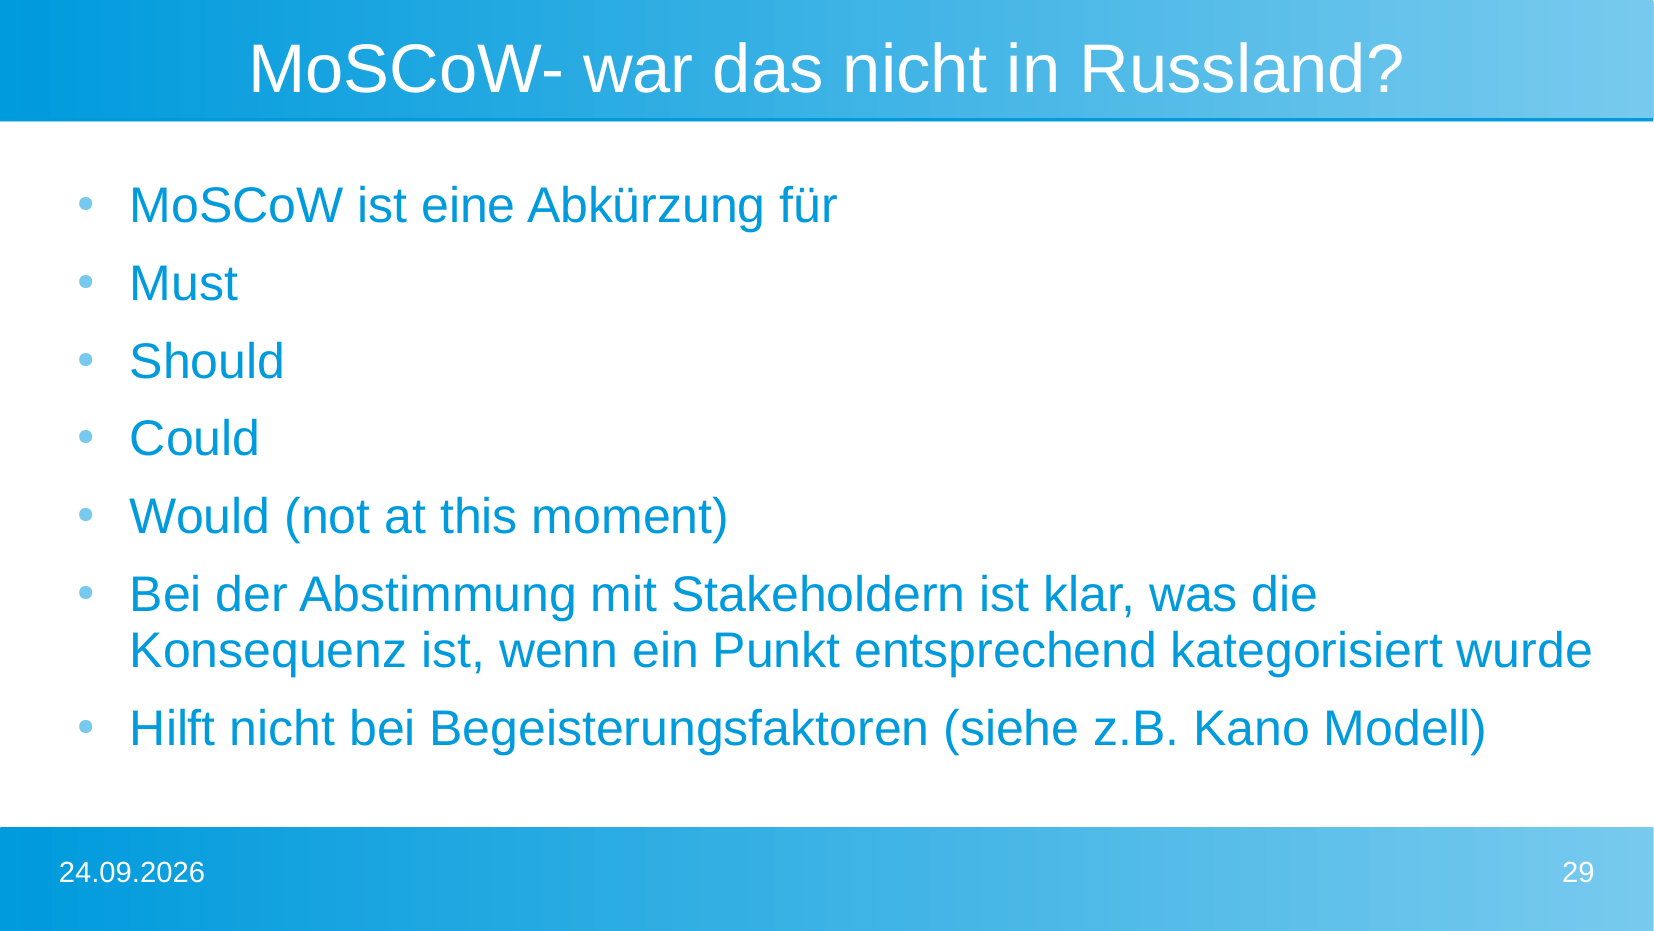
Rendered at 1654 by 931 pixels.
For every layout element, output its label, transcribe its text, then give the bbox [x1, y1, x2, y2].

title MoSCoW- war das nicht in Russland? [59, 29, 1595, 108]
list MoSCoW ist eine Abkürzung für Must Should Could Would (not at this moment) Bei der Abstimmung mit Stakeholdern ist klar, was die Konsequenz ist, wenn ein Punkt entsprechend kategorisiert wurde Hilft nicht bei Begeisterungsfaktoren (siehe z.B. Kano Modell) [59, 177, 1595, 768]
